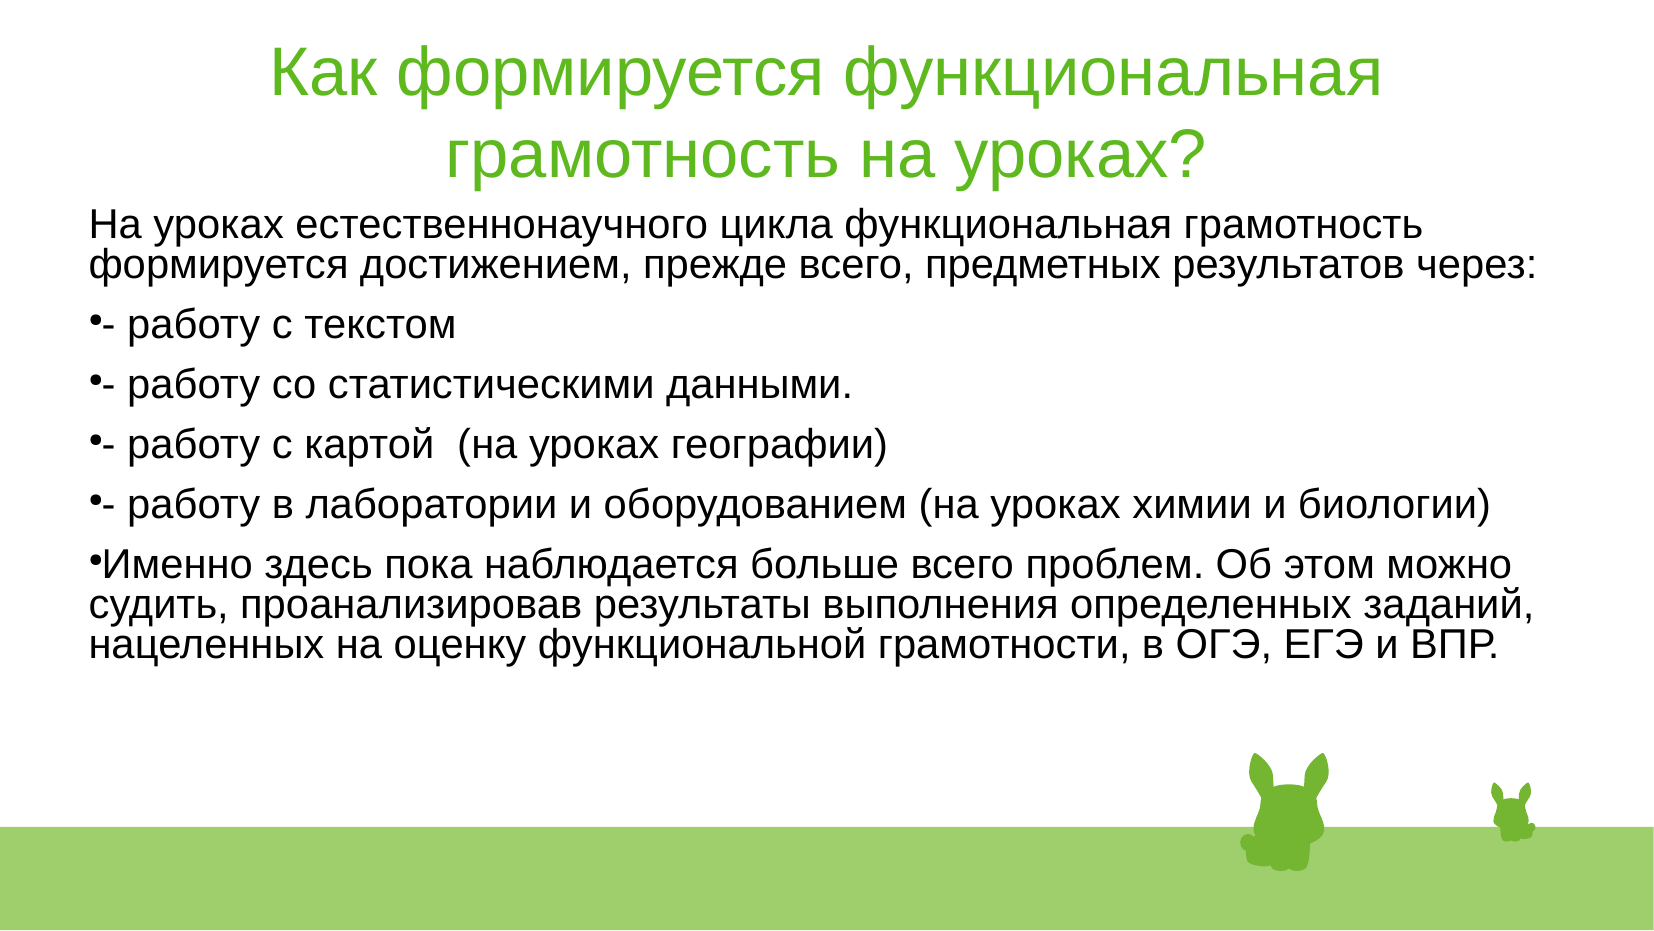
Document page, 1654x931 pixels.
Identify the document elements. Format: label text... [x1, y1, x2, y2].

title Как формируется функциональная грамотность на уроках? [88, 26, 1565, 181]
list На уроках естественнонаучного цикла функциональная грамотность формируется достижением, прежде всего, предметных результатов через: - работу с текстом - работу со статистическими данными. - работу с картой (на уроках географии) - работу в лаборатории и оборудованием (на уроках химии и биологии) Именно здесь пока наблюдается больше всего проблем. Об этом можно судить, проанализировав результаты выполнения определенных заданий, нацеленных на оценку функциональной грамотности, в ОГЭ, ЕГЭ и ВПР. [88, 206, 1565, 739]
